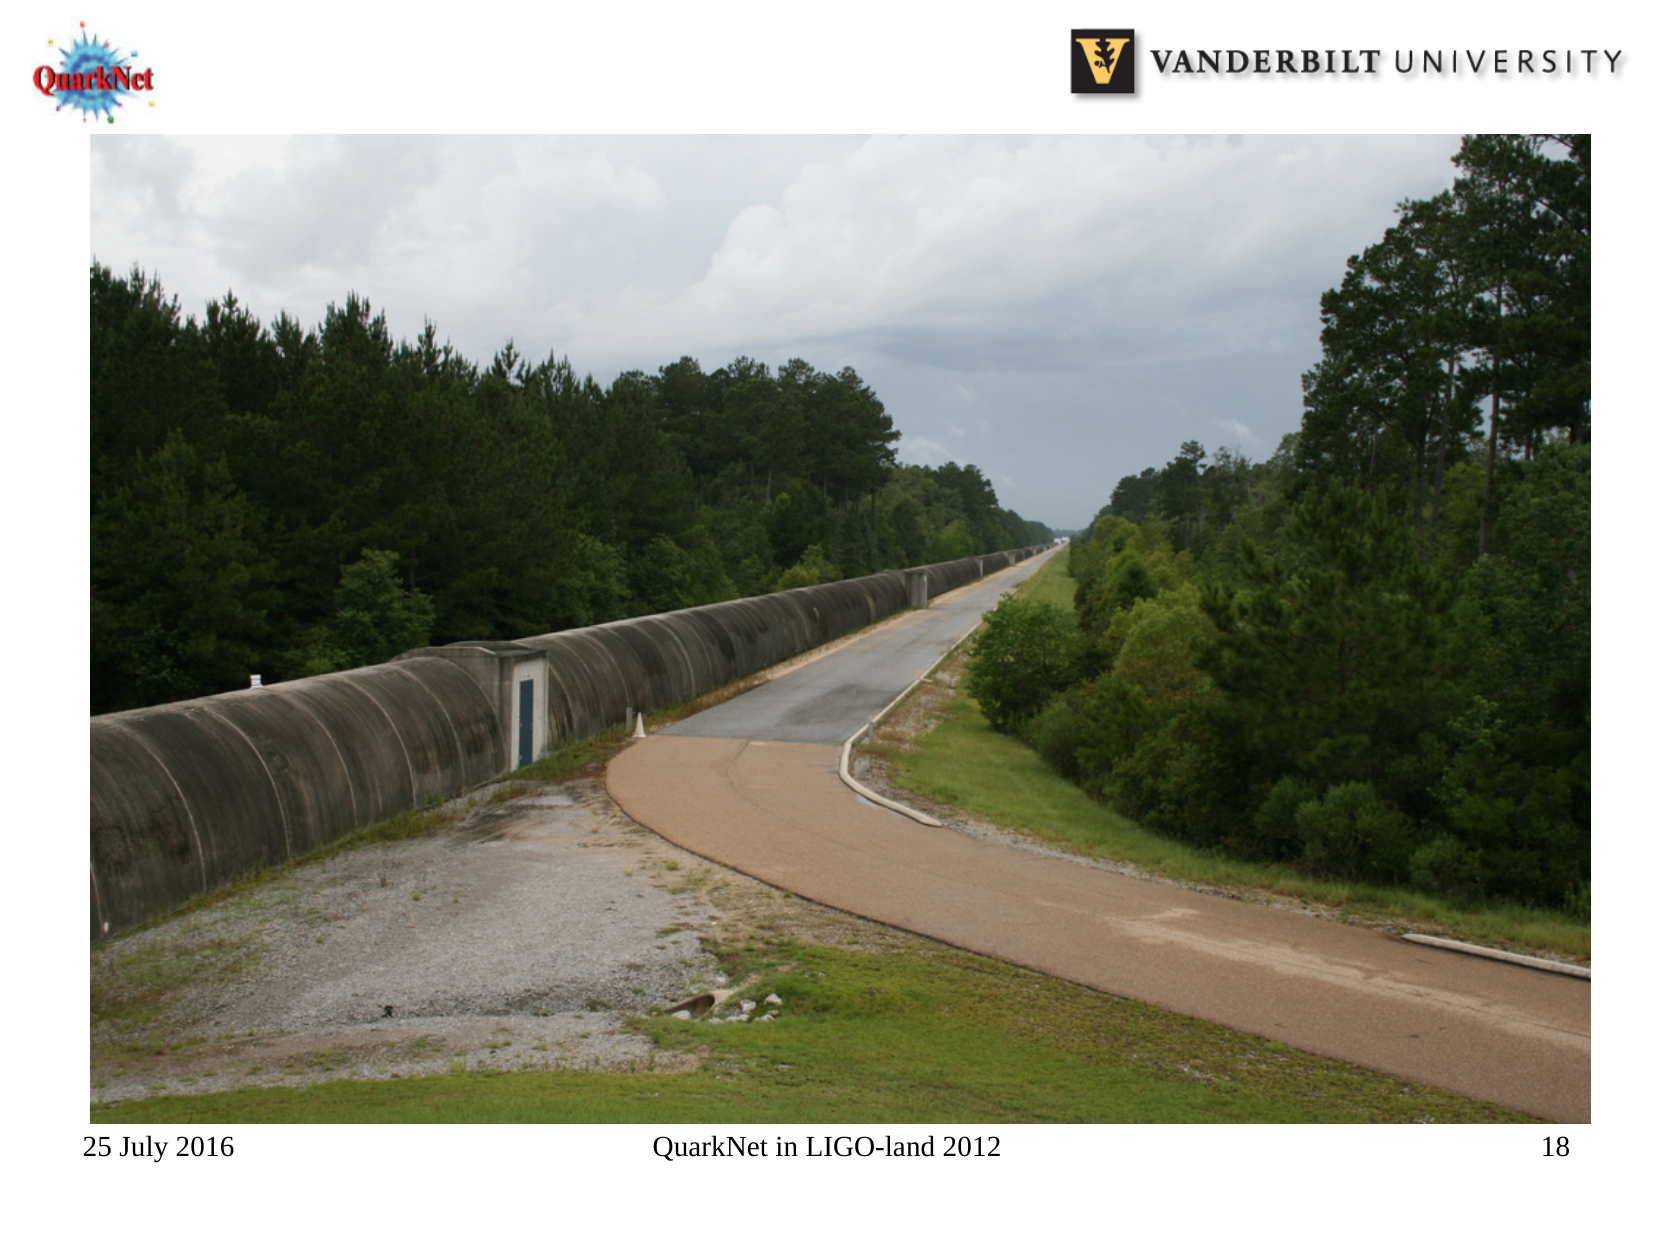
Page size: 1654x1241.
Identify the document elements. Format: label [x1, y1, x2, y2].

picture [19, 16, 1591, 1124]
picture [1067, 25, 1637, 109]
